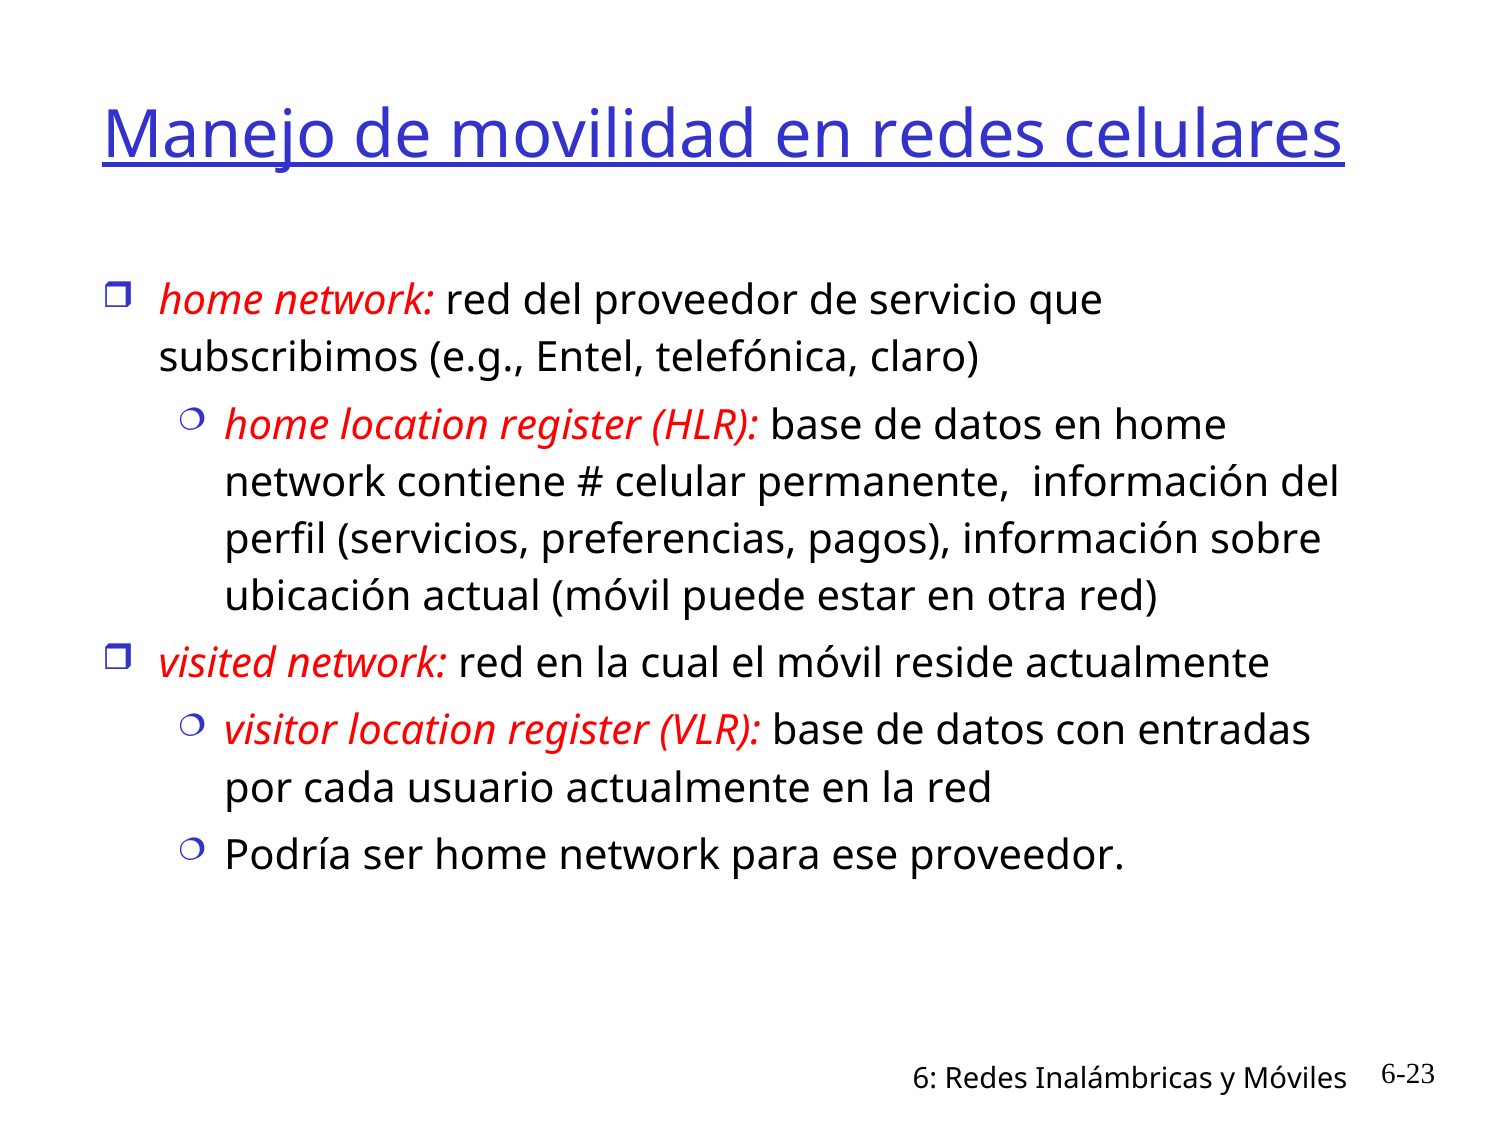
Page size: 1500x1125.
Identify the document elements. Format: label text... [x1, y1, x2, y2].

list home network: red del proveedor de servicio que subscribimos (e.g., Entel, telefónica, claro) home location register (HLR): base de datos en home network contiene # celular permanente, información del perfil (servicios, preferencias, pagos), información sobre ubicación actual (móvil puede estar en otra red) visited network: red en la cual el móvil reside actualmente visitor location register (VLR): base de datos con entradas por cada usuario actualmente en la red Podría ser home network para ese proveedor. [87, 262, 1388, 1026]
title Manejo de movilidad en redes celulares [87, 37, 1363, 225]
